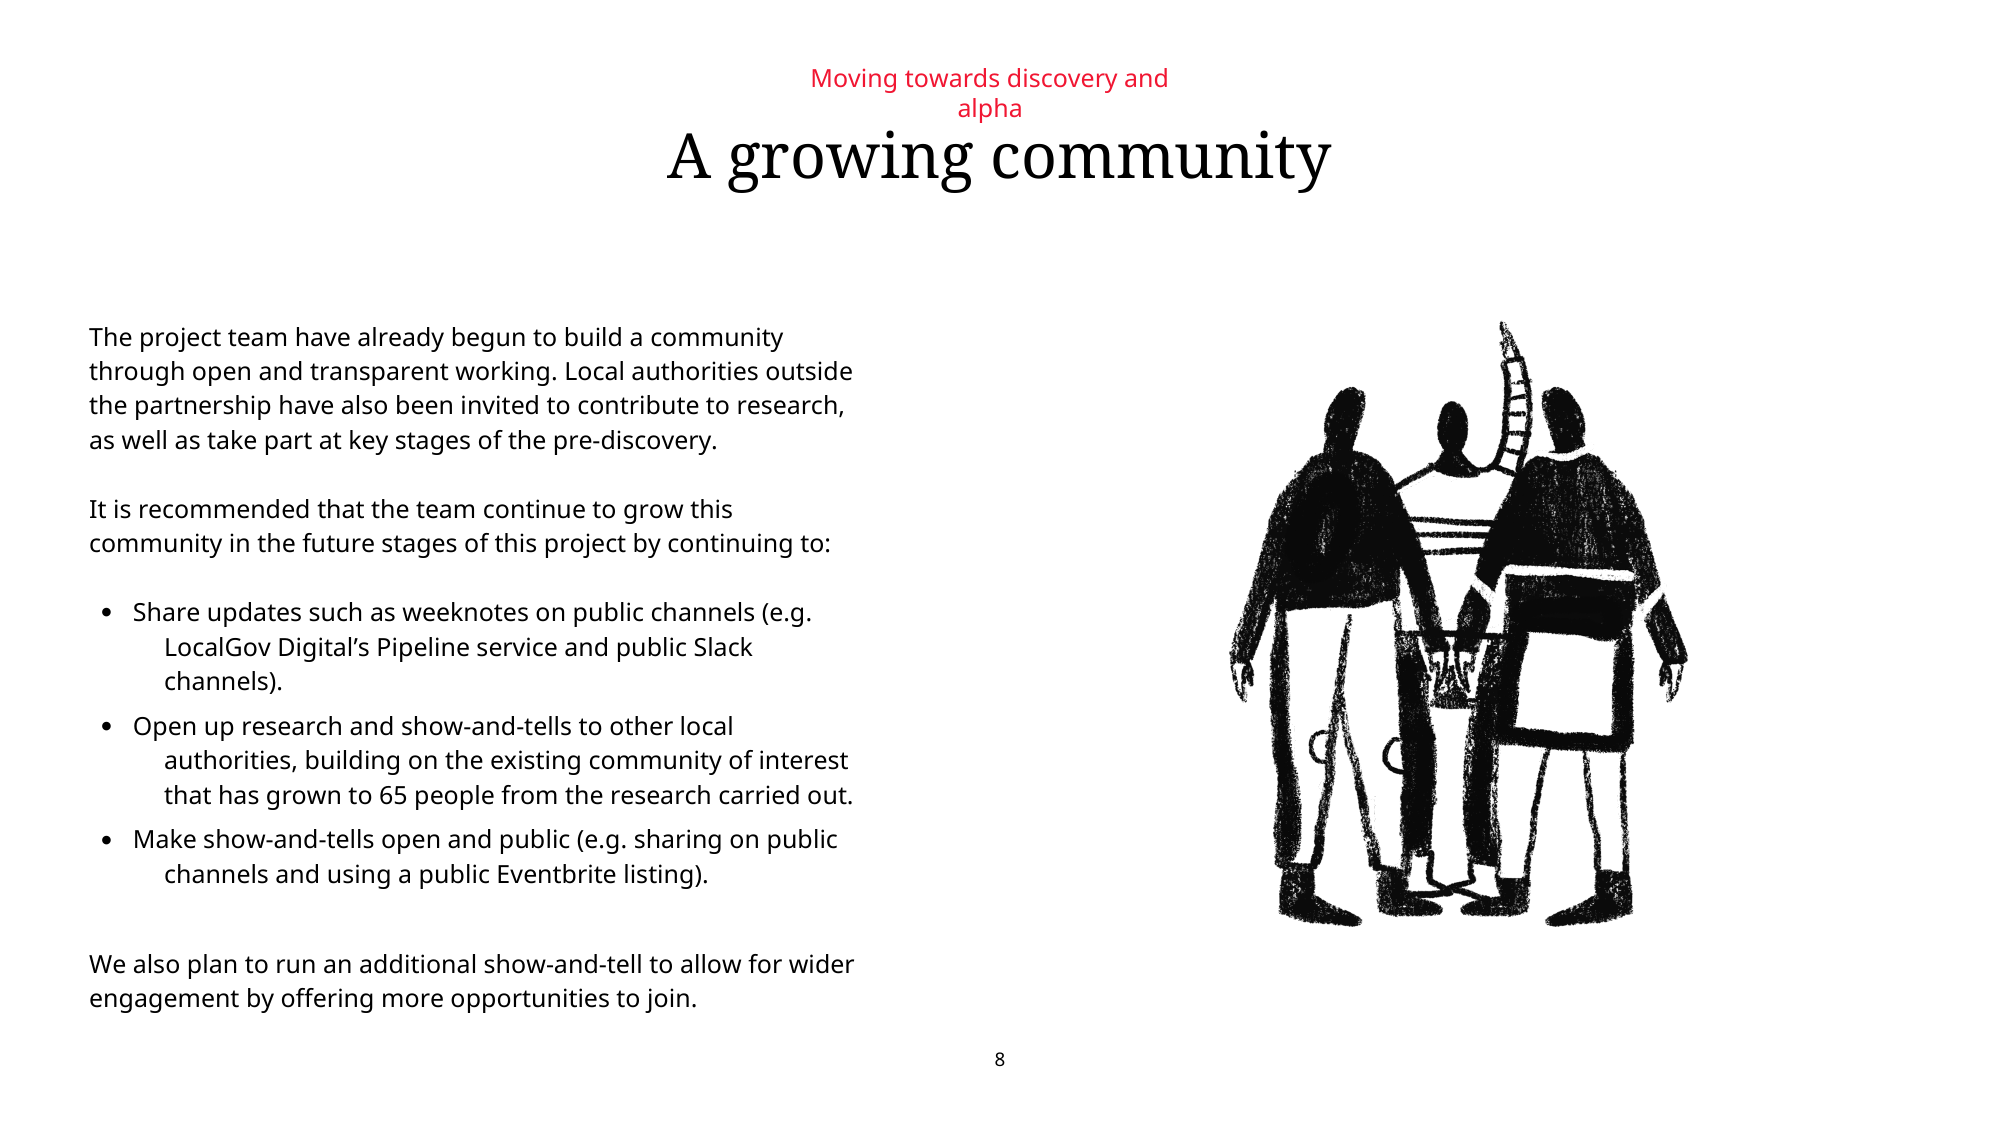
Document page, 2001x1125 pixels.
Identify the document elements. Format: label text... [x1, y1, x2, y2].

text_box Moving towards discovery and alpha [775, 58, 1205, 97]
picture [1002, 207, 1894, 1062]
text_box A growing community [83, 125, 1917, 246]
text_box 54 [955, 997, 1045, 1123]
text_box The project team have already begun to build a community through open and transparent working. Local authorities outside the partnership have also been invited to contribute to research, as well as take part at key stages of the pre-discovery. It is recommended that the team continue to grow this community in the future stages of this project by continuing to: Share updates such as weeknotes on public channels (e.g. LocalGov Digital’s Pipeline service and public Slack channels). Open up research and show-and-tells to other local authorities, building on the existing community of interest that has grown to 65 people from the research carried out. Make show-and-tells open and public (e.g. sharing on public channels and using a public Eventbrite listing). We also plan to run an additional show-and-tell to allow for wider engagement by offering more opportunities to join. [83, 310, 865, 1029]
